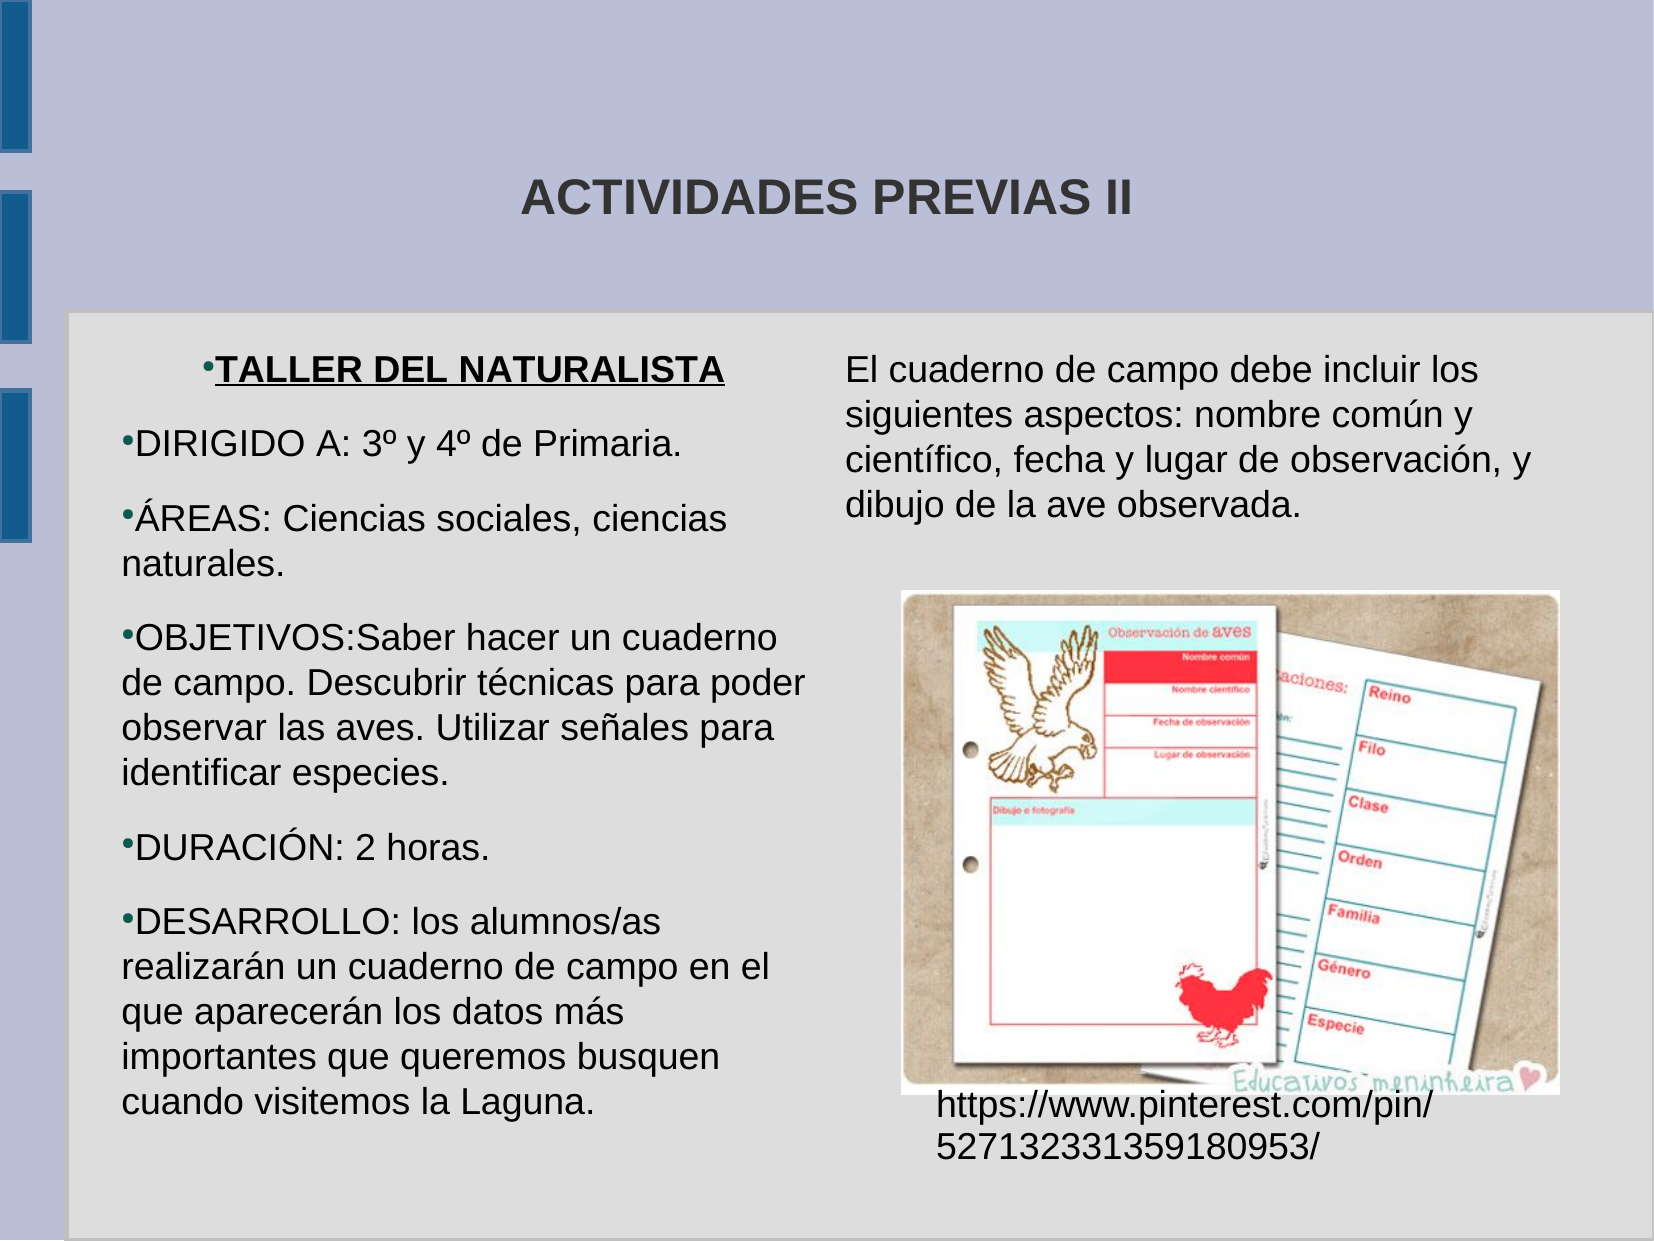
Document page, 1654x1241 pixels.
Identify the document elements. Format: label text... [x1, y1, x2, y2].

text_box https://www.pinterest.com/pin/527132331359180953/ [921, 1075, 1571, 1217]
list El cuaderno de campo debe incluir los siguientes aspectos: nombre común y científico, fecha y lugar de observación, y dibujo de la ave observada. [845, 344, 1535, 1127]
list TALLER DEL NATURALISTA DIRIGIDO A: 3º y 4º de Primaria. ÁREAS: Ciencias sociales, ciencias naturales. OBJETIVOS:Saber hacer un cuaderno de campo. Descubrir técnicas para poder observar las aves. Utilizar señales para identificar especies. DURACIÓN: 2 horas. DESARROLLO: los alumnos/as realizarán un cuaderno de campo en el que aparecerán los datos más importantes que queremos busquen cuando visitemos la Laguna. [121, 344, 811, 1127]
picture [901, 590, 1560, 1095]
title ACTIVIDADES PREVIAS II [121, 91, 1534, 299]
